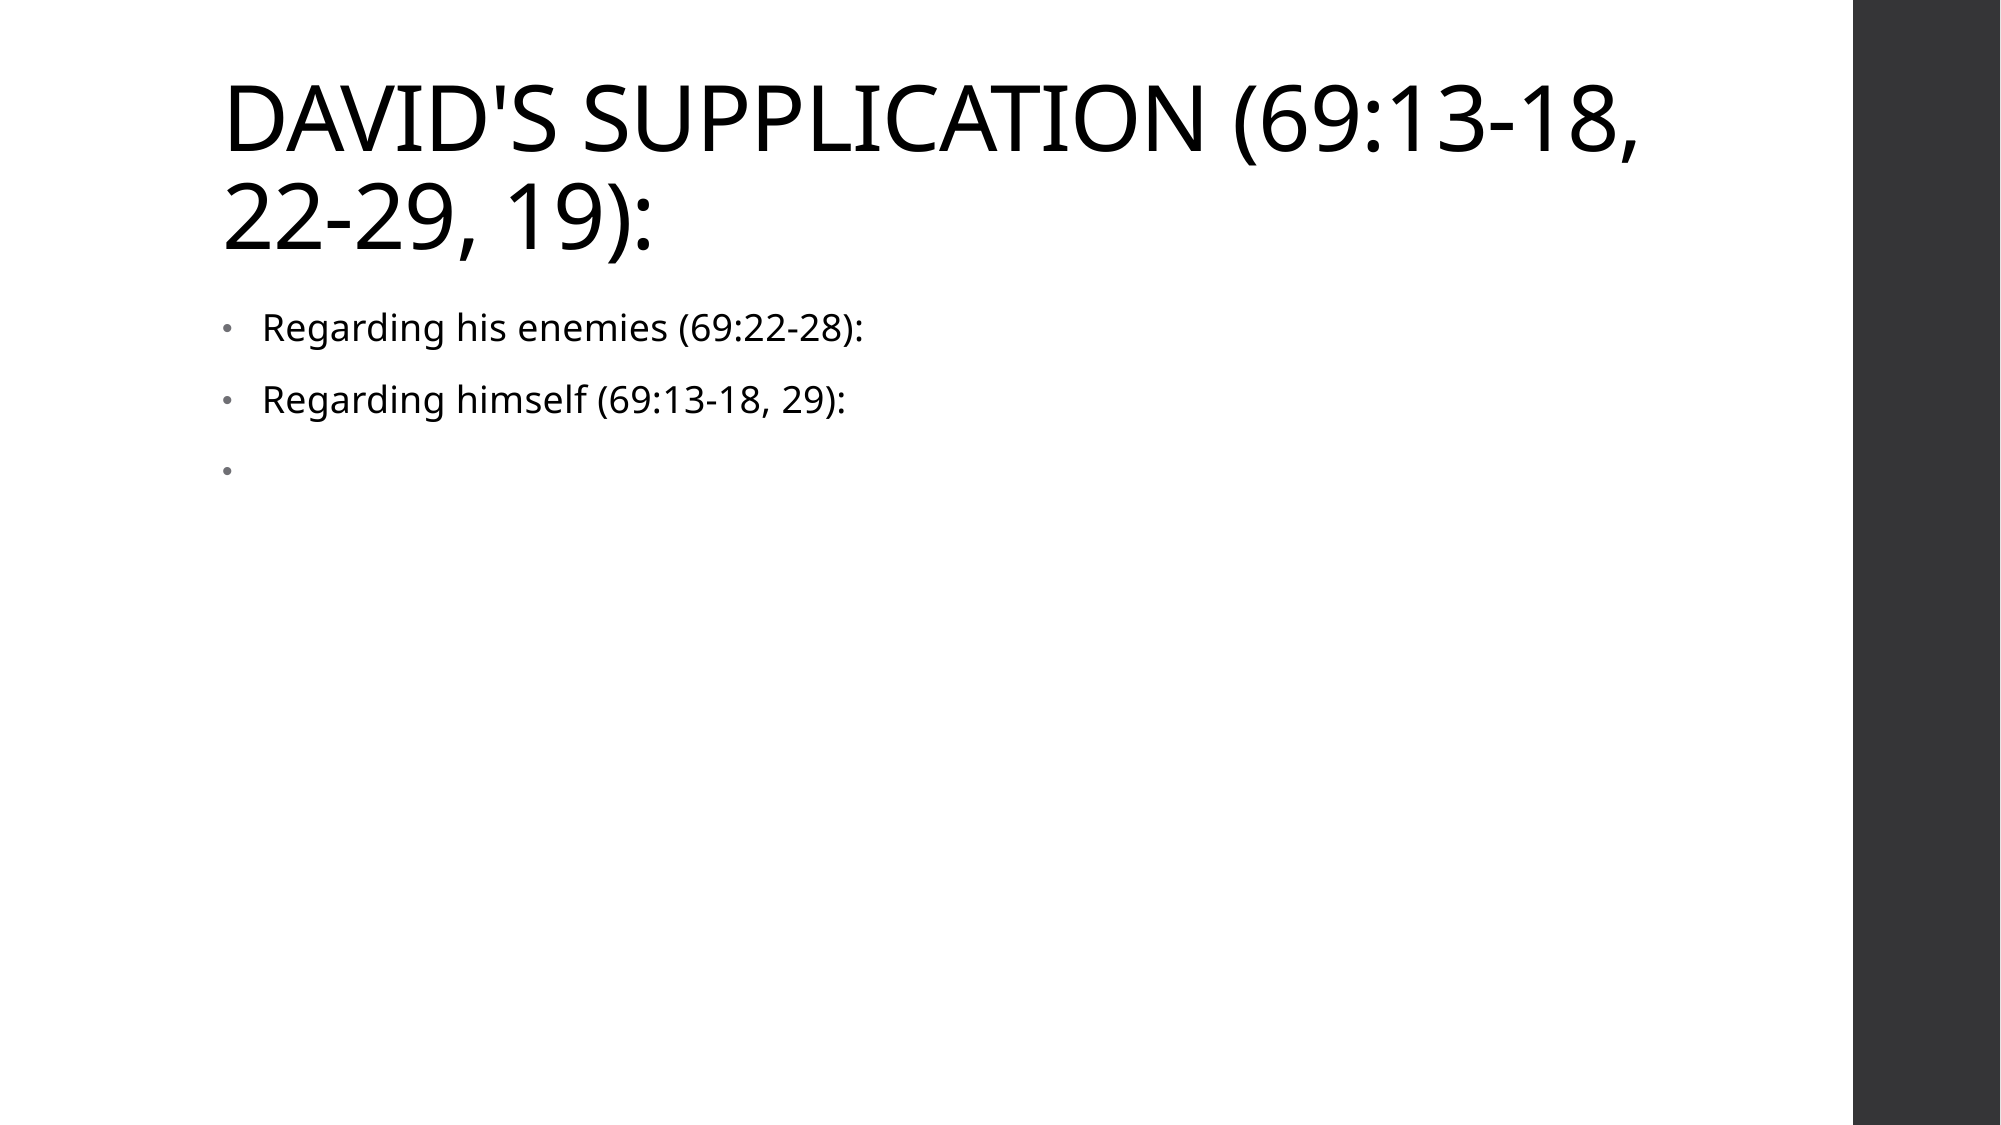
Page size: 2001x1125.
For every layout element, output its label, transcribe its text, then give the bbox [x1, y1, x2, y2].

title DAVID'S SUPPLICATION (69:13-18, 22-29, 19): [206, 60, 1797, 278]
list Regarding his enemies (69:22-28): Regarding himself (69:13-18, 29): [206, 299, 1617, 1014]
